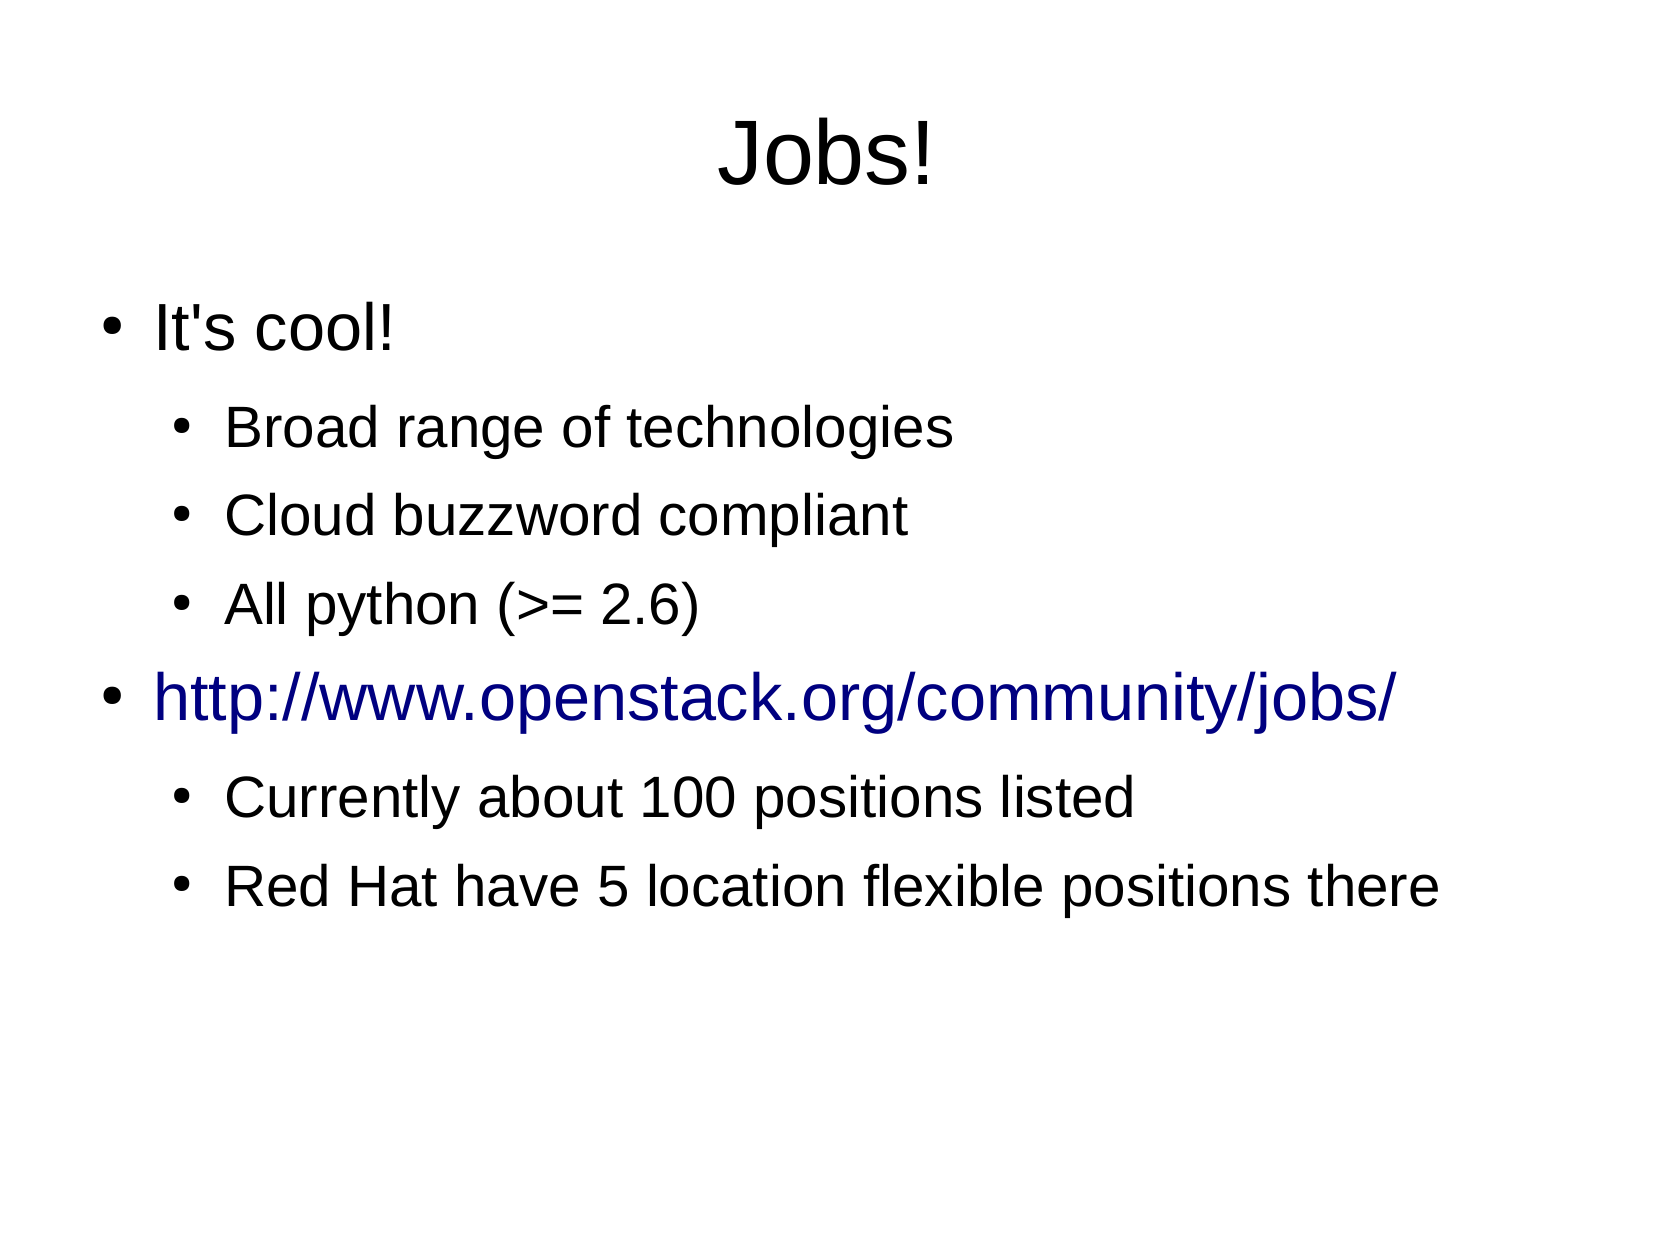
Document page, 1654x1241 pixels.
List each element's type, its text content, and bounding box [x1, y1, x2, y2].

list It's cool! Broad range of technologies Cloud buzzword compliant All python (>= 2.6) http://www.openstack.org/community/jobs/ Currently about 100 positions listed Red Hat have 5 location flexible positions there [82, 290, 1571, 1109]
title Jobs! [82, 49, 1571, 257]
